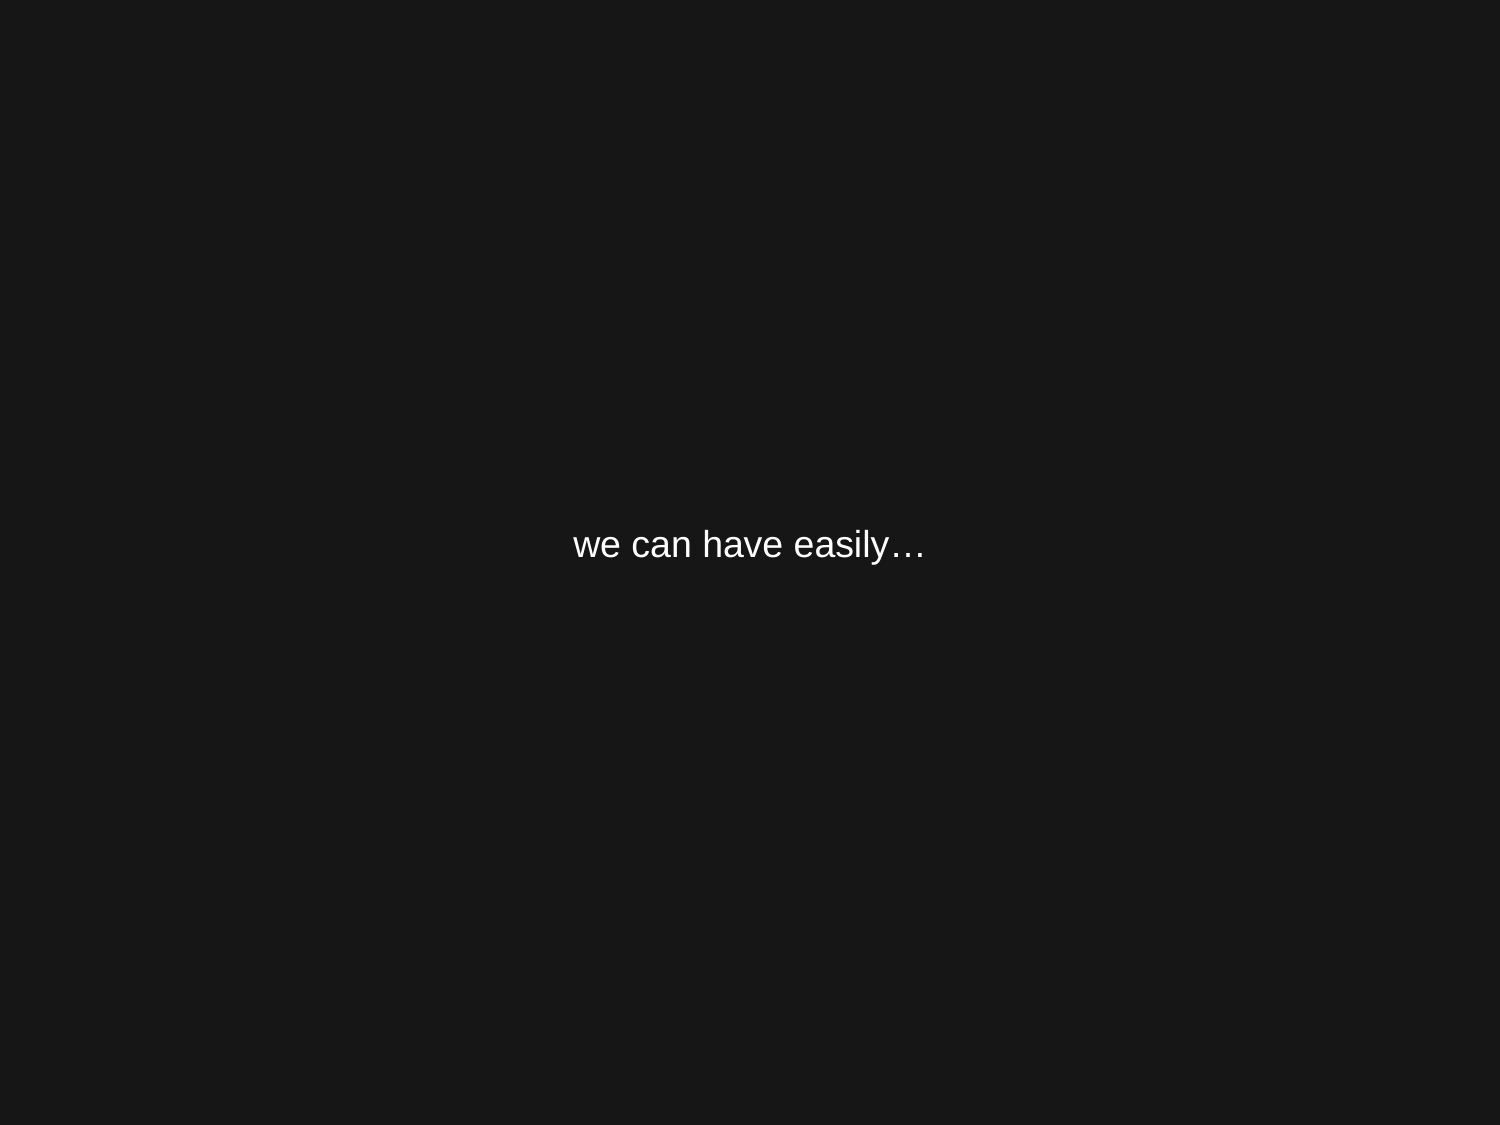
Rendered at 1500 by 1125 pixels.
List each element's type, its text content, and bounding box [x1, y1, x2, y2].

text_box we can have easily… [0, 512, 1500, 573]
